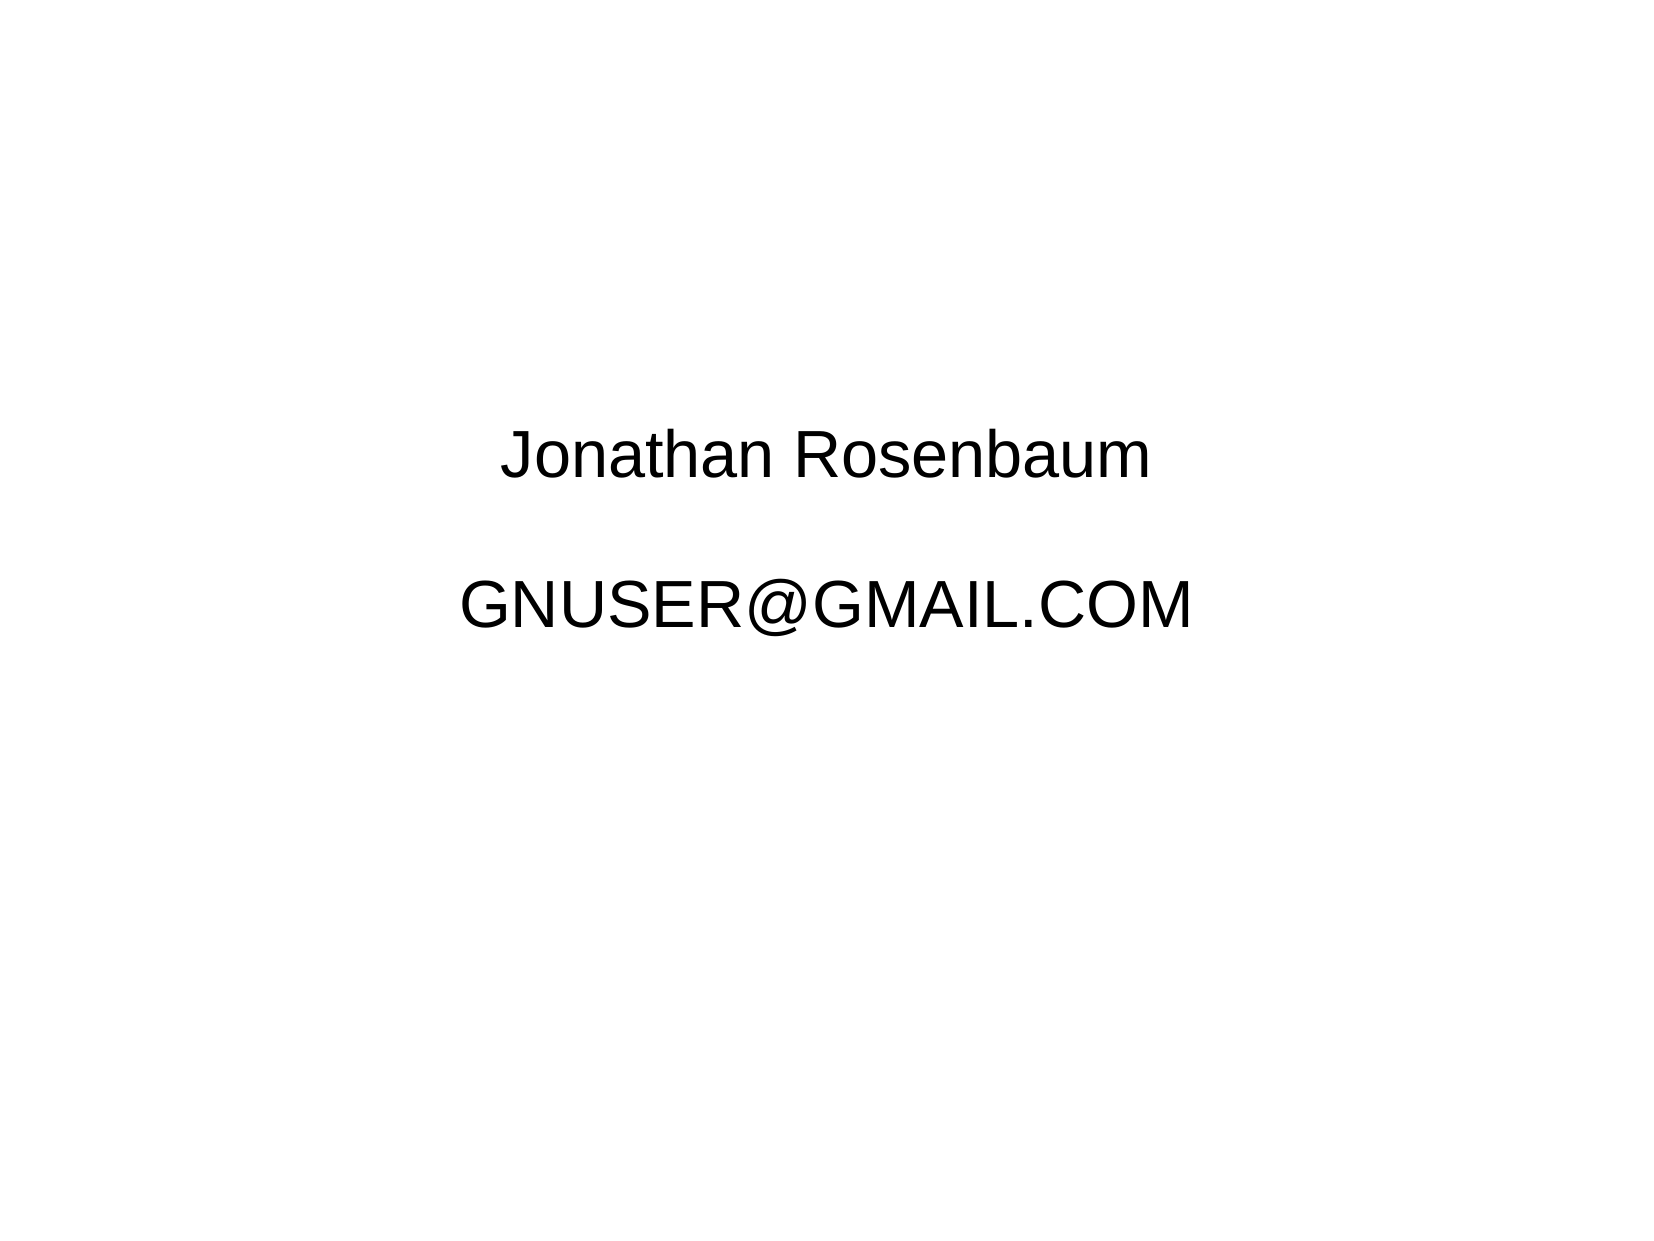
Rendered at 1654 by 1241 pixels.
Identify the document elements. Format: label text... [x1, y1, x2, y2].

subtitle Jonathan Rosenbaum GNUSER@GMAIL.COM [82, 49, 1571, 1010]
